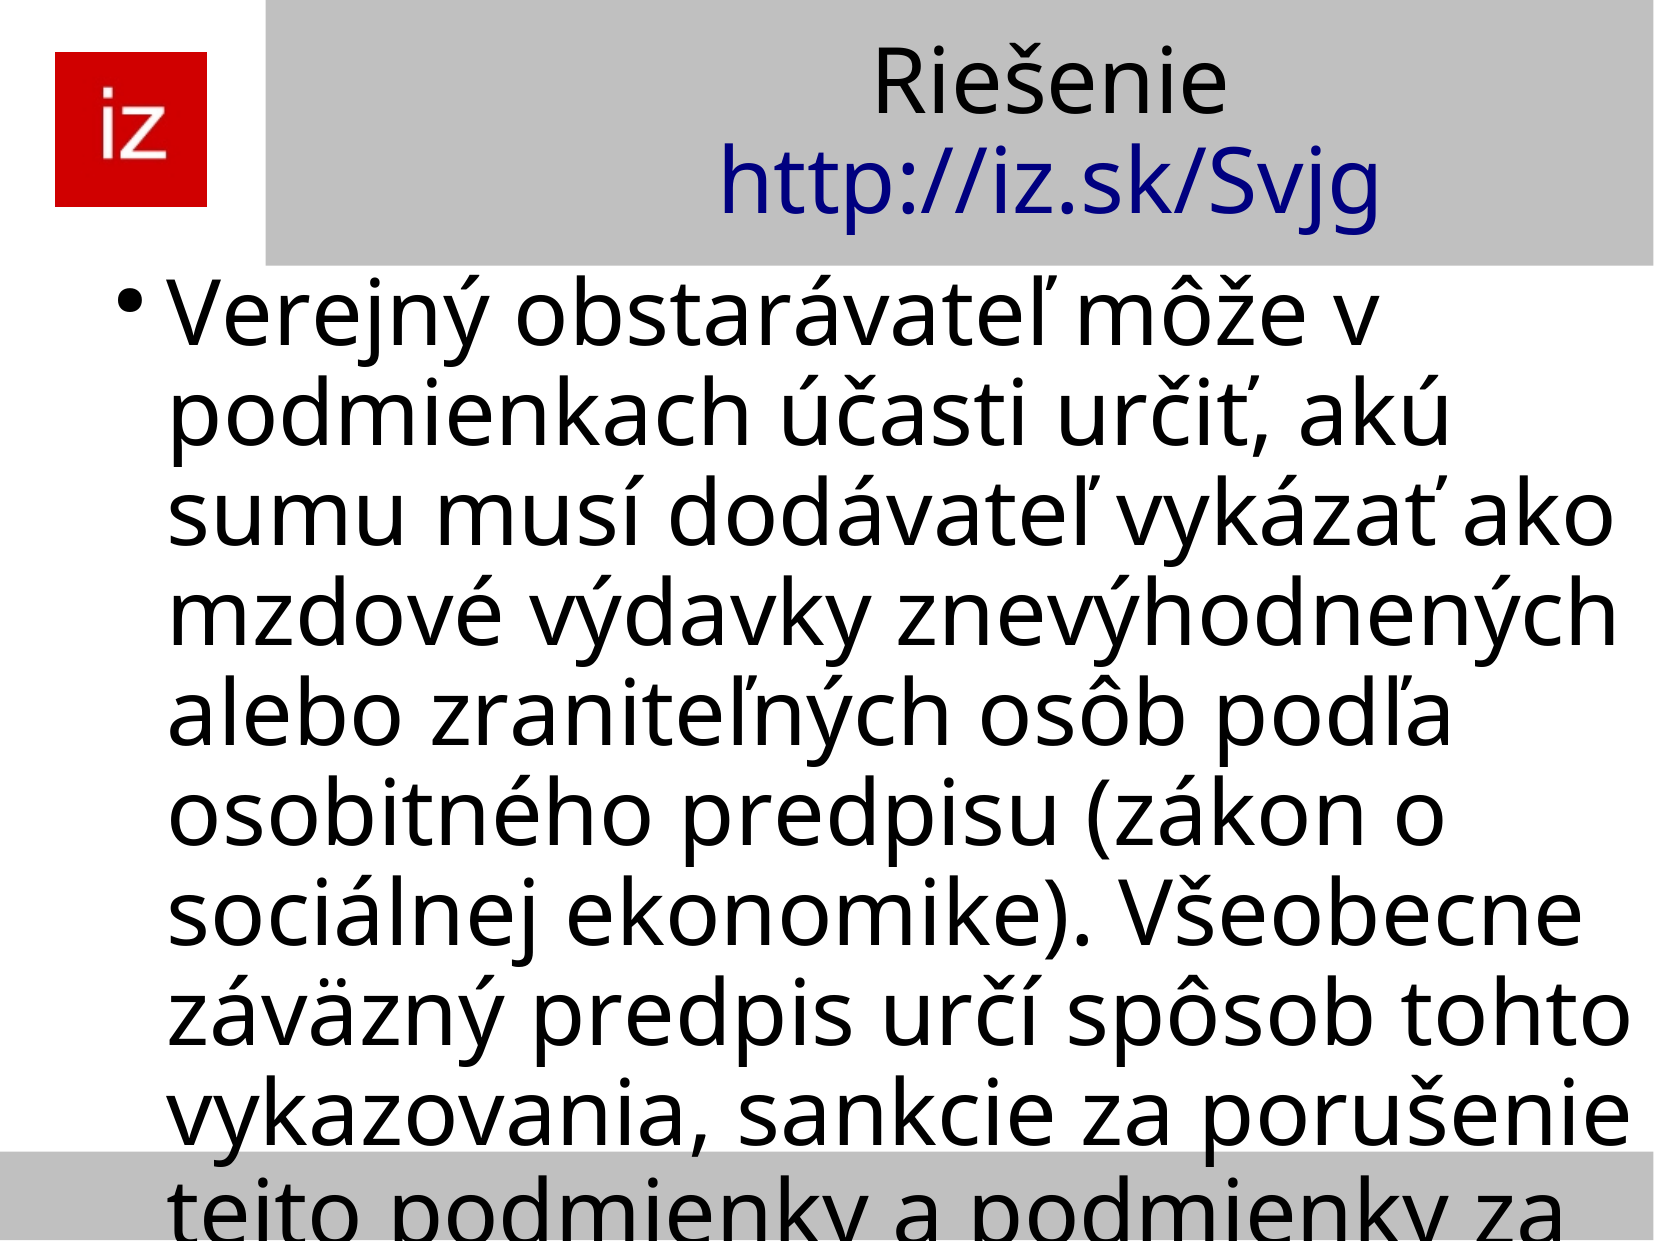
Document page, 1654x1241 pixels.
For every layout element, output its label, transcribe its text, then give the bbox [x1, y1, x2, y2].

list Verejný obstarávateľ môže v podmienkach účasti určiť, akú sumu musí dodávateľ vykázať ako mzdové výdavky znevýhodnených alebo zraniteľných osôb podľa osobitného predpisu (zákon o sociálnej ekonomike). Všeobecne záväzný predpis určí spôsob tohto vykazovania, sankcie za porušenie tejto podmienky a podmienky za akých môže túto povinnosť presunúť na subdodávateľov. [0, 265, 1654, 1241]
picture [55, 52, 207, 207]
title Riešenie http://iz.sk/Svjg [561, 29, 1565, 237]
